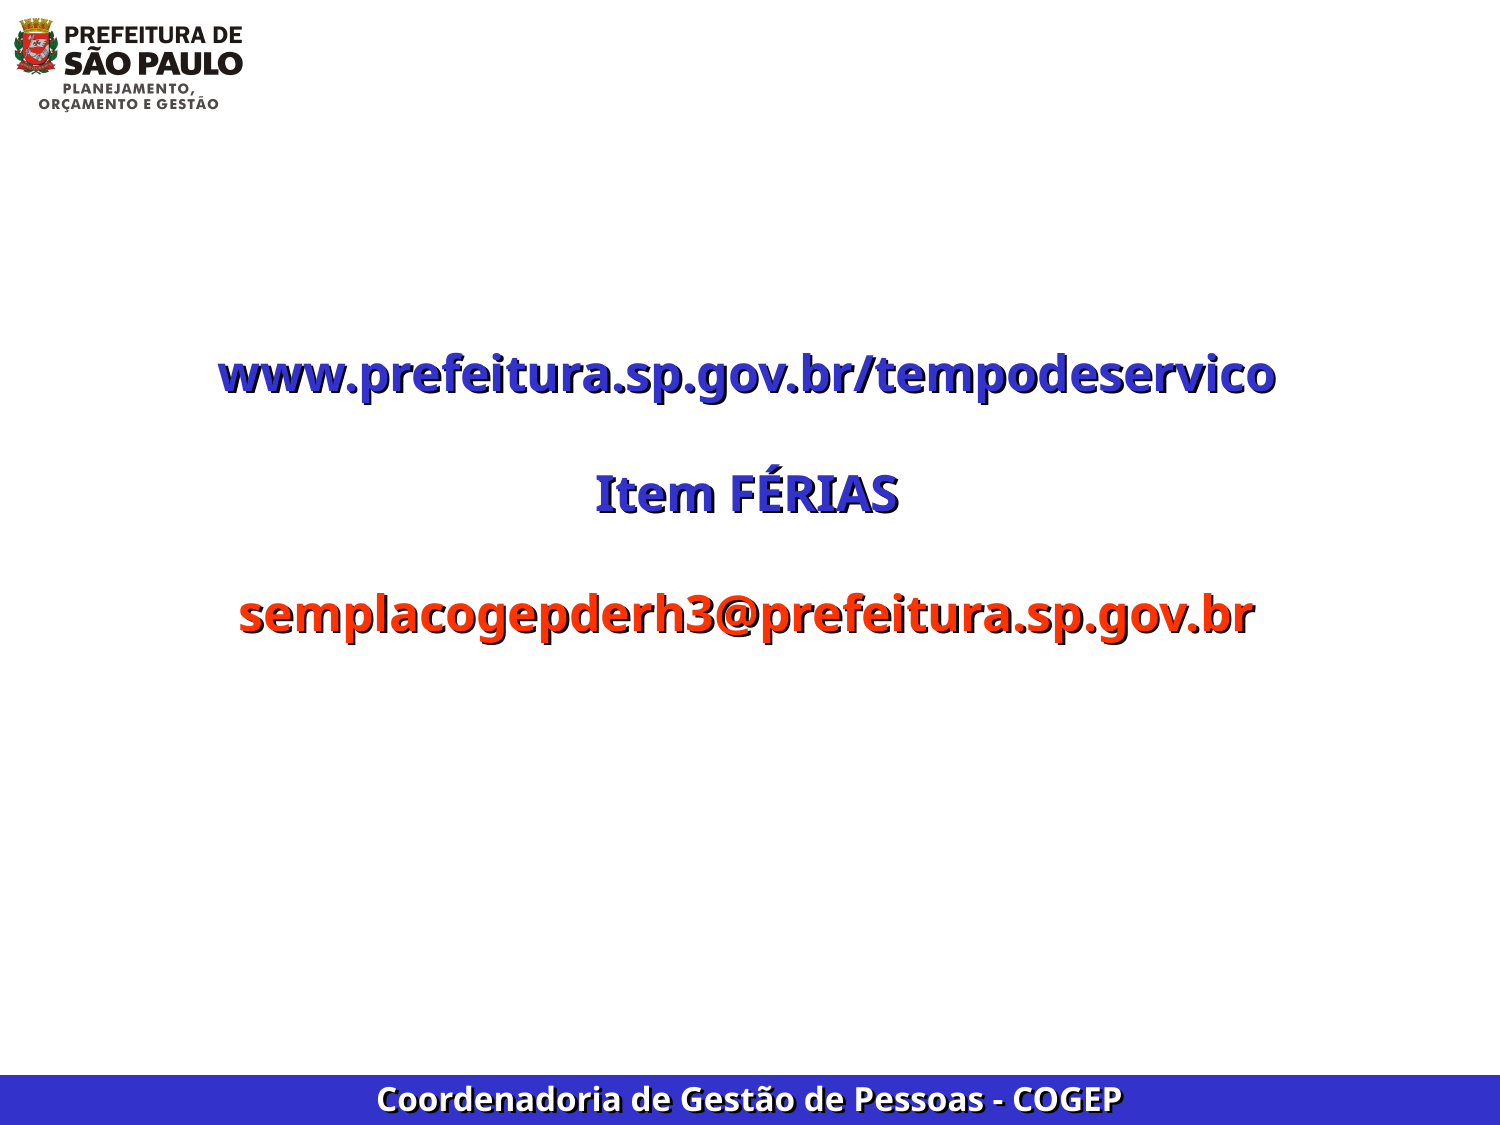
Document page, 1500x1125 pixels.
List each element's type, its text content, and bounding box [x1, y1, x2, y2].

text_box www.prefeitura.sp.gov.br/tempodeservico Item FÉRIAS semplacogepderh3@prefeitura.sp.gov.br [9, 196, 1485, 846]
